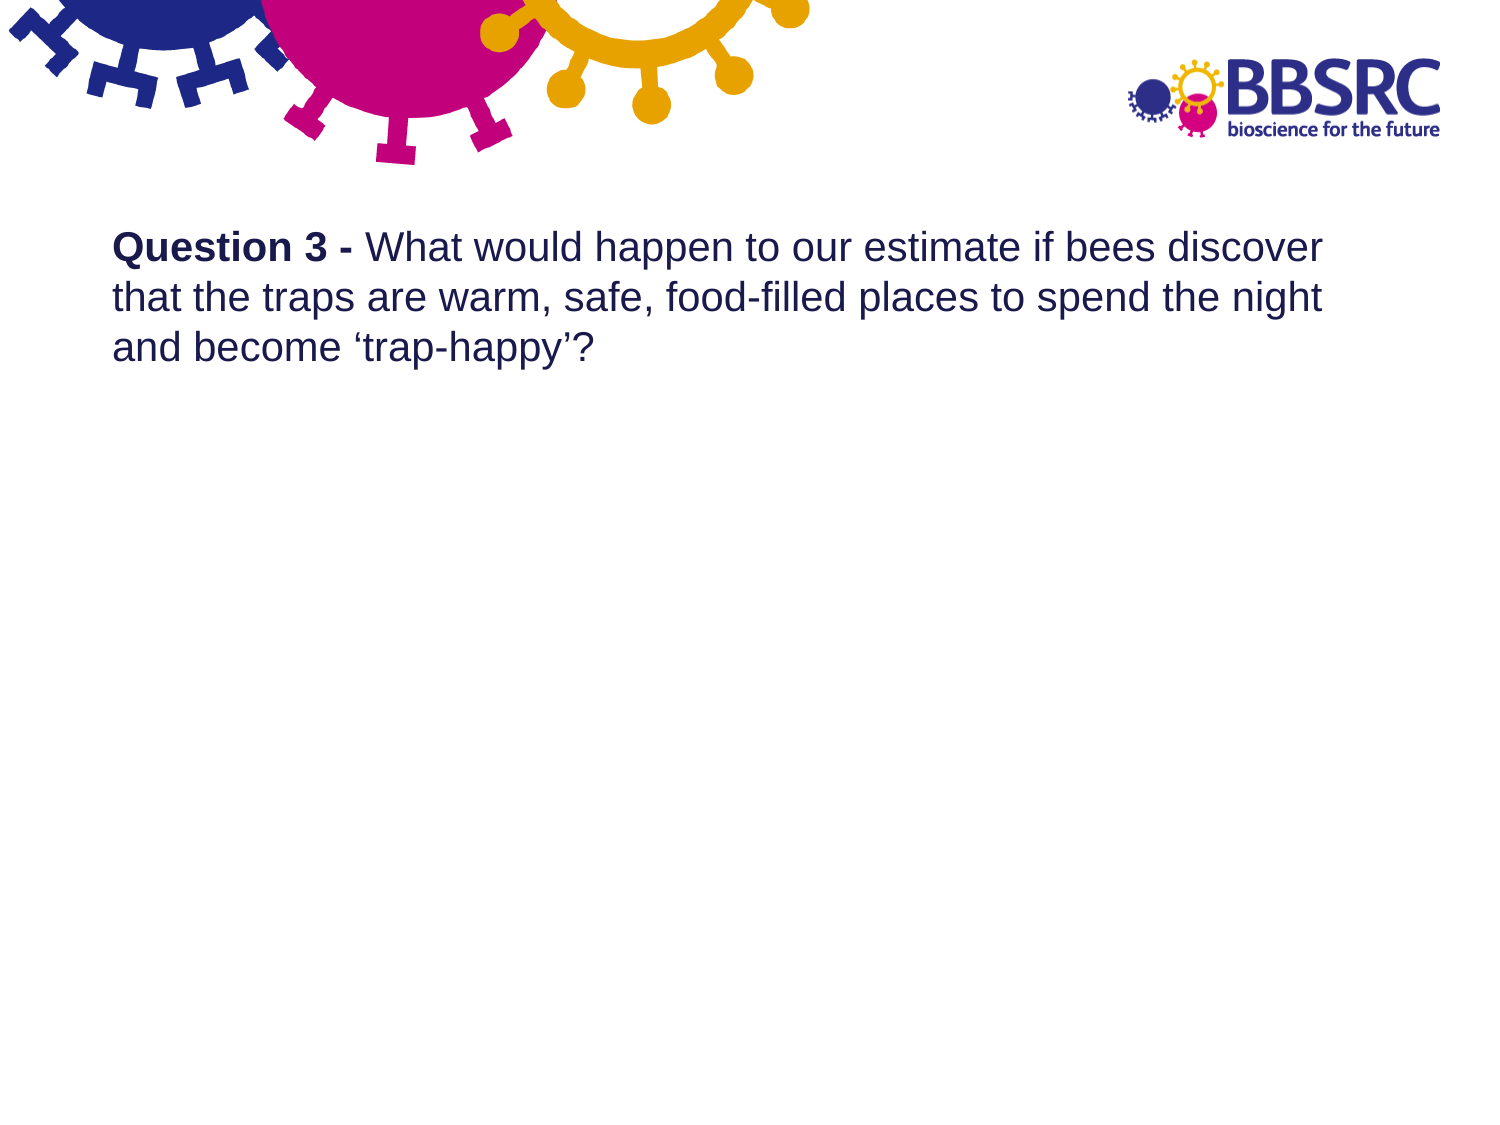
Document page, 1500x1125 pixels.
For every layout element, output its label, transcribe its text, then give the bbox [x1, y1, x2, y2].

list Question 3 - What would happen to our estimate if bees discover that the traps are warm, safe, food-filled places to spend the night and become ‘trap-happy’? [112, 219, 1377, 1012]
